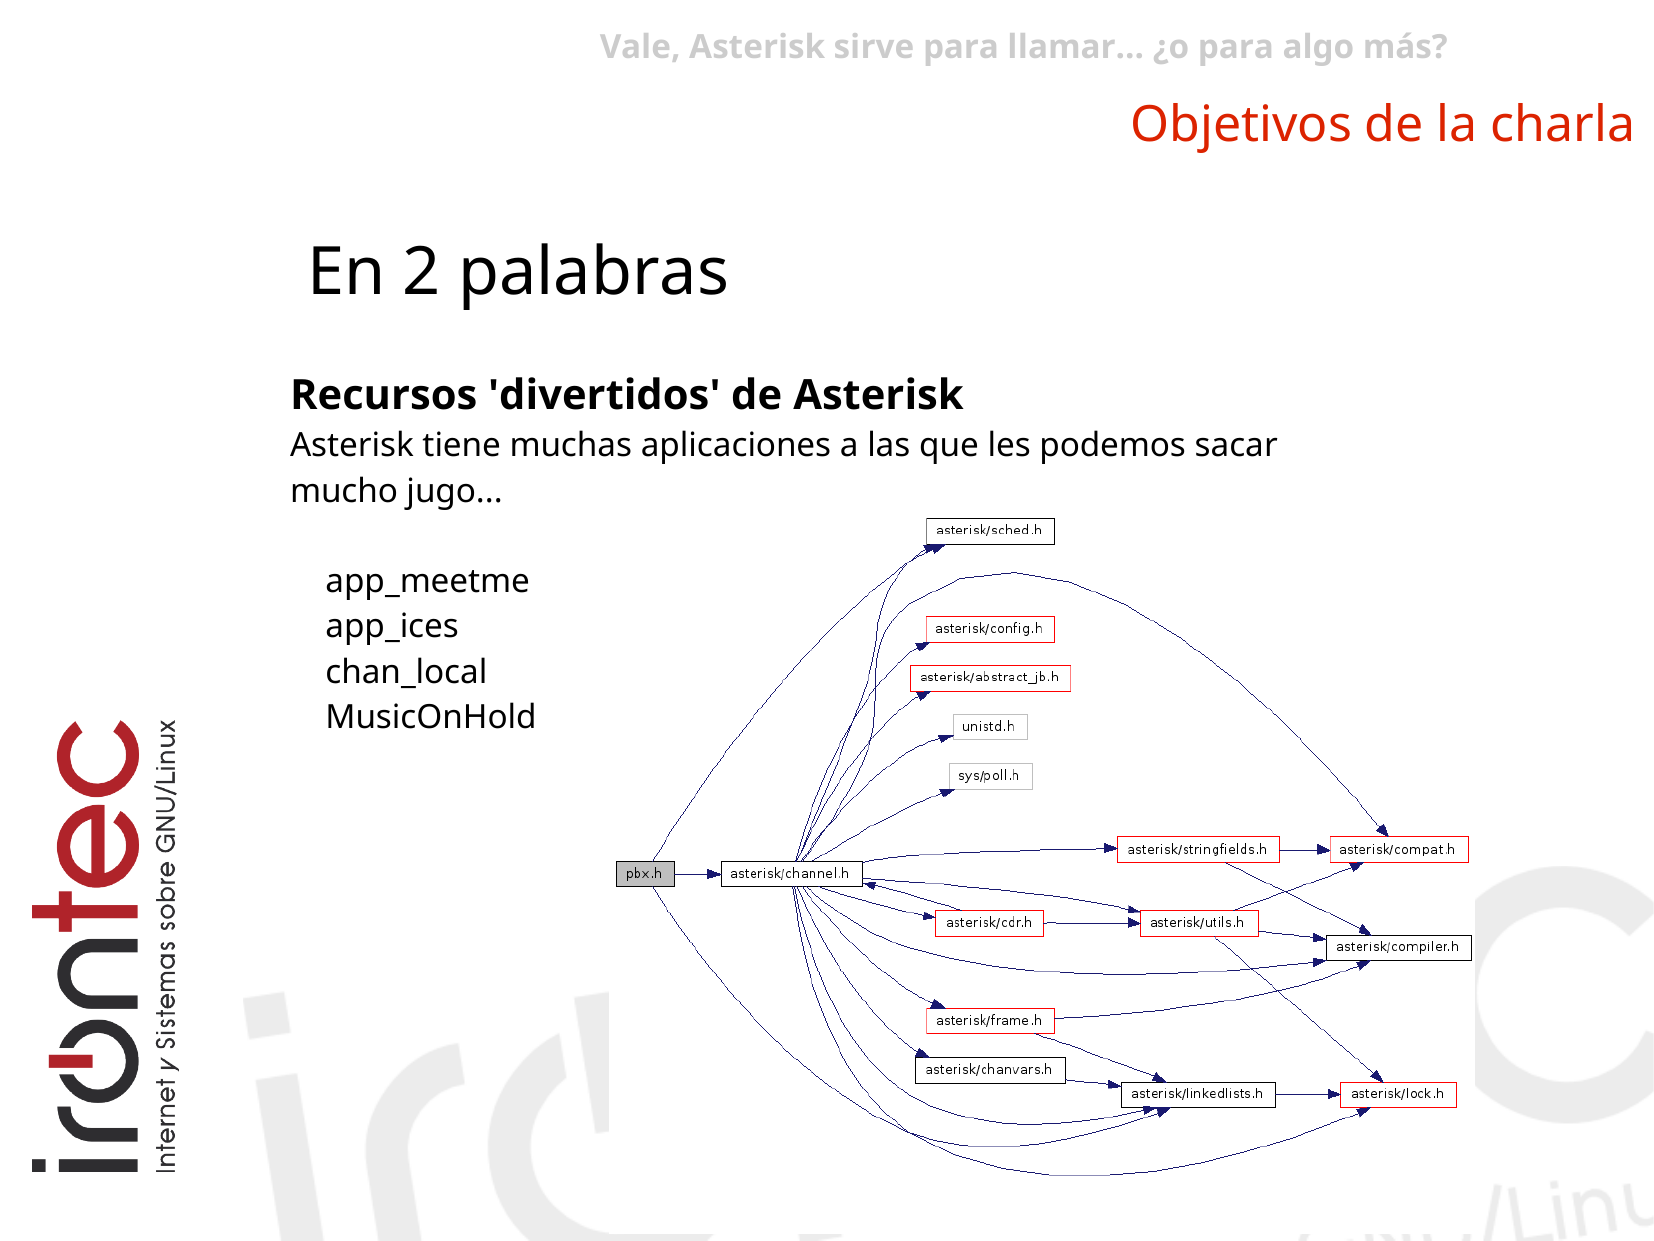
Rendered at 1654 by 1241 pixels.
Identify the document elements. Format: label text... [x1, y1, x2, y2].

title Objetivos de la charla [199, 83, 1636, 162]
picture [243, 475, 1654, 1241]
text_box En 2 palabras [307, 223, 1576, 350]
picture [32, 720, 179, 1172]
text_box Recursos 'divertidos' de Asterisk Asterisk tiene muchas aplicaciones a las que les podemos sacar mucho jugo... app_meetme app_ices chan_local MusicOnHold [289, 364, 1387, 680]
